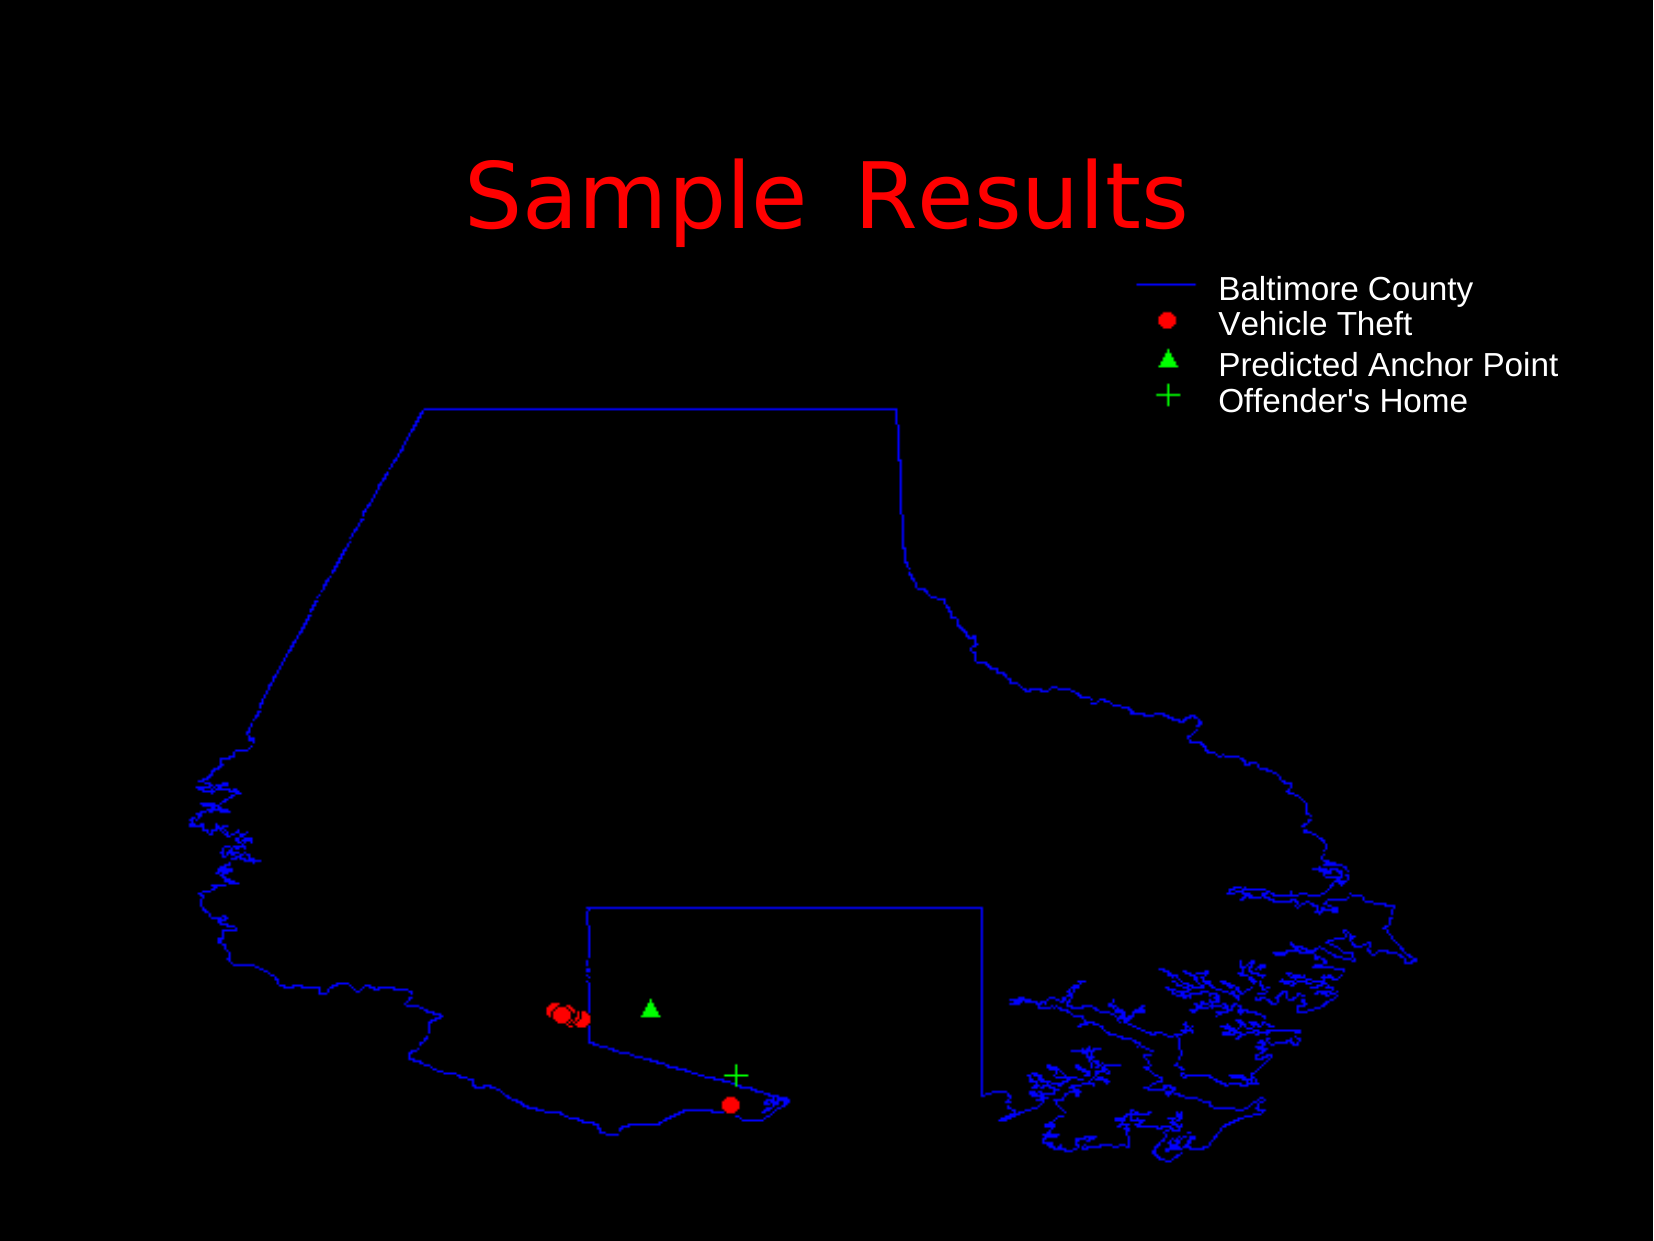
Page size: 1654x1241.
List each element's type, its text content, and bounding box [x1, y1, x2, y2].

text_box Vehicle Theft [1218, 305, 1413, 346]
text_box Predicted Anchor Point [1218, 346, 1560, 389]
picture [58, 139, 1635, 1241]
text_box Baltimore County [1218, 270, 1474, 312]
text_box Offender's Home [1218, 382, 1469, 424]
title Sample Results [121, 102, 1533, 311]
